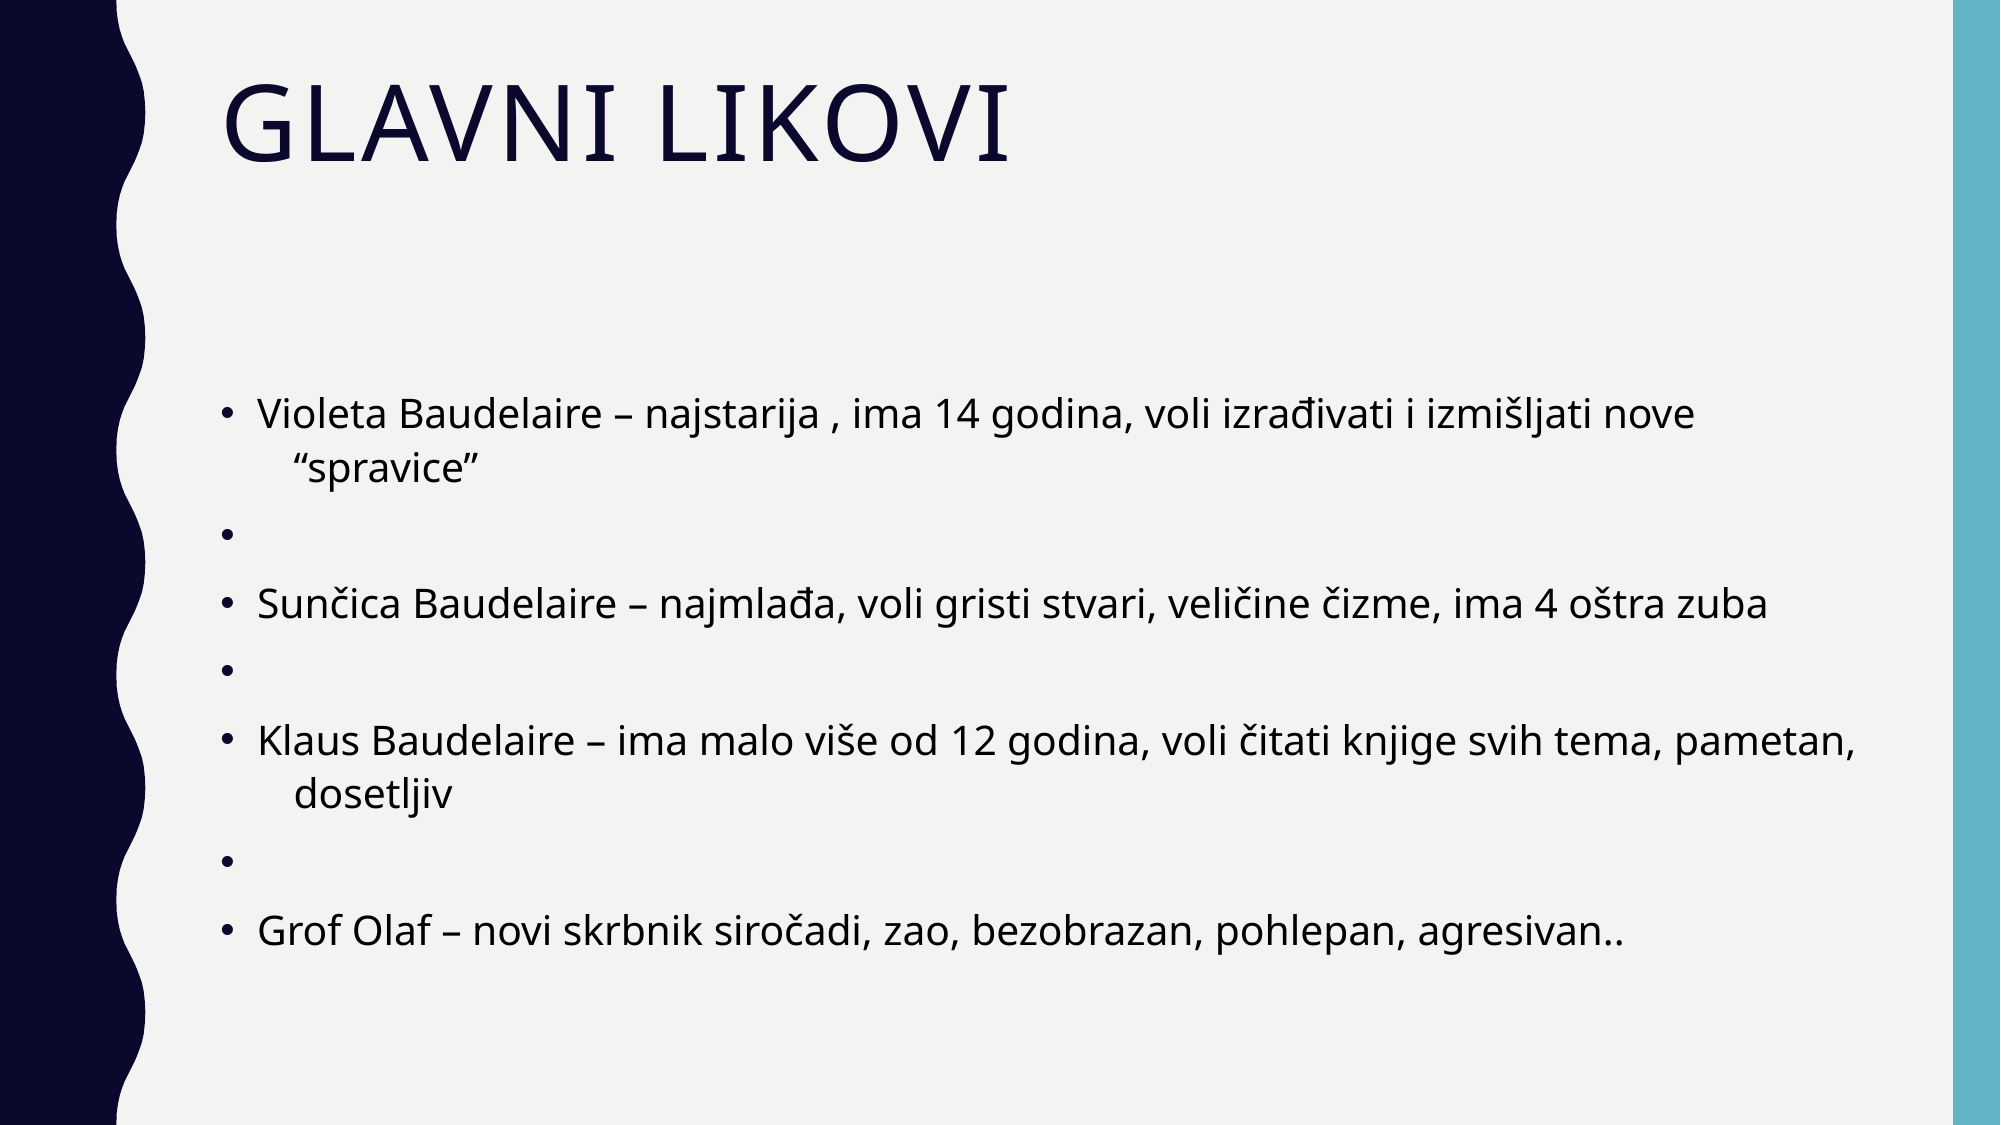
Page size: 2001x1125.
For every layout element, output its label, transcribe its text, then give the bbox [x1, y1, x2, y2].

title Glavni likovi [205, 62, 1876, 308]
list Violeta Baudelaire – najstarija , ima 14 godina, voli izrađivati i izmišljati nove “spravice” Sunčica Baudelaire – najmlađa, voli gristi stvari, veličine čizme, ima 4 oštra zuba Klaus Baudelaire – ima malo više od 12 godina, voli čitati knjige svih tema, pametan, dosetljiv Grof Olaf – novi skrbnik siročadi, zao, bezobrazan, pohlepan, agresivan.. [205, 375, 1876, 965]
